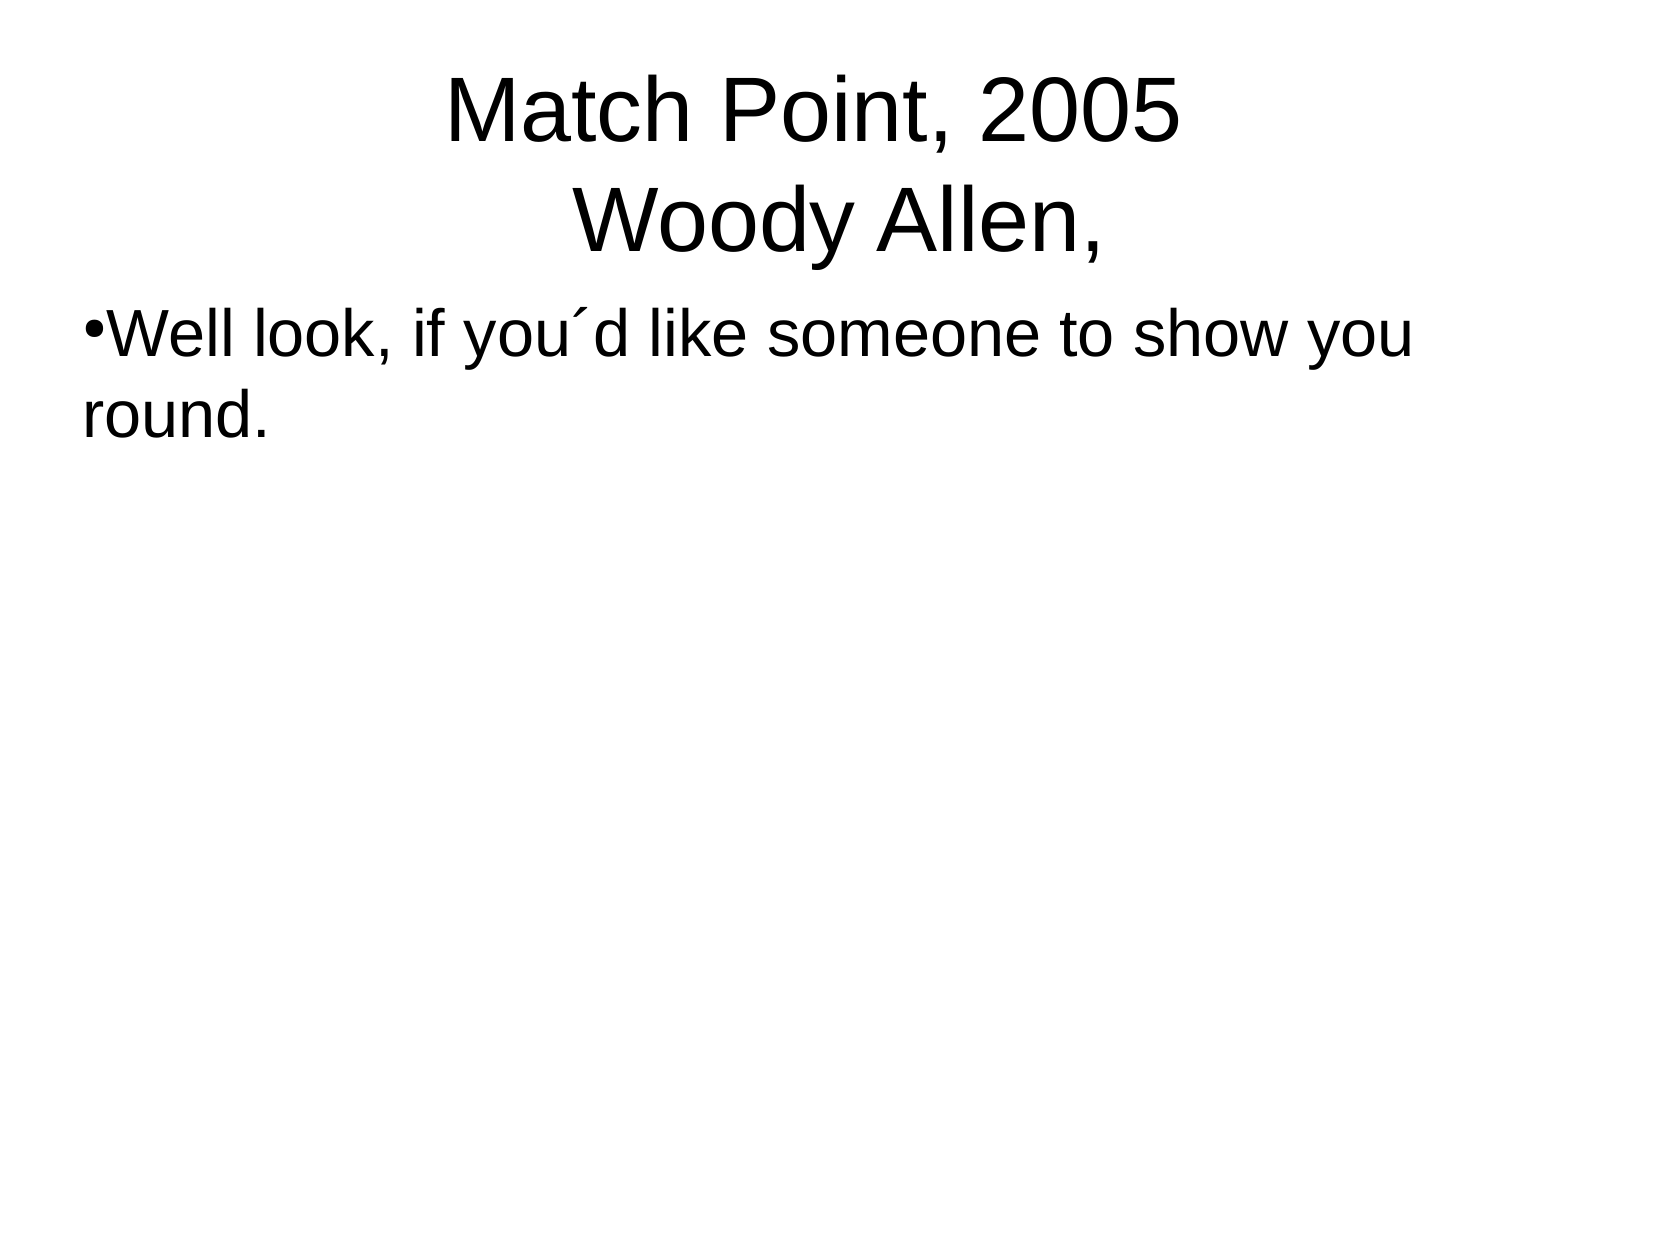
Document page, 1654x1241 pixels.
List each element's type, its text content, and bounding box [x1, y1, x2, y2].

list Well look, if you´d like someone to show you round. [82, 290, 1571, 1010]
title Match Point, 2005 Woody Allen, [82, 49, 1571, 257]
